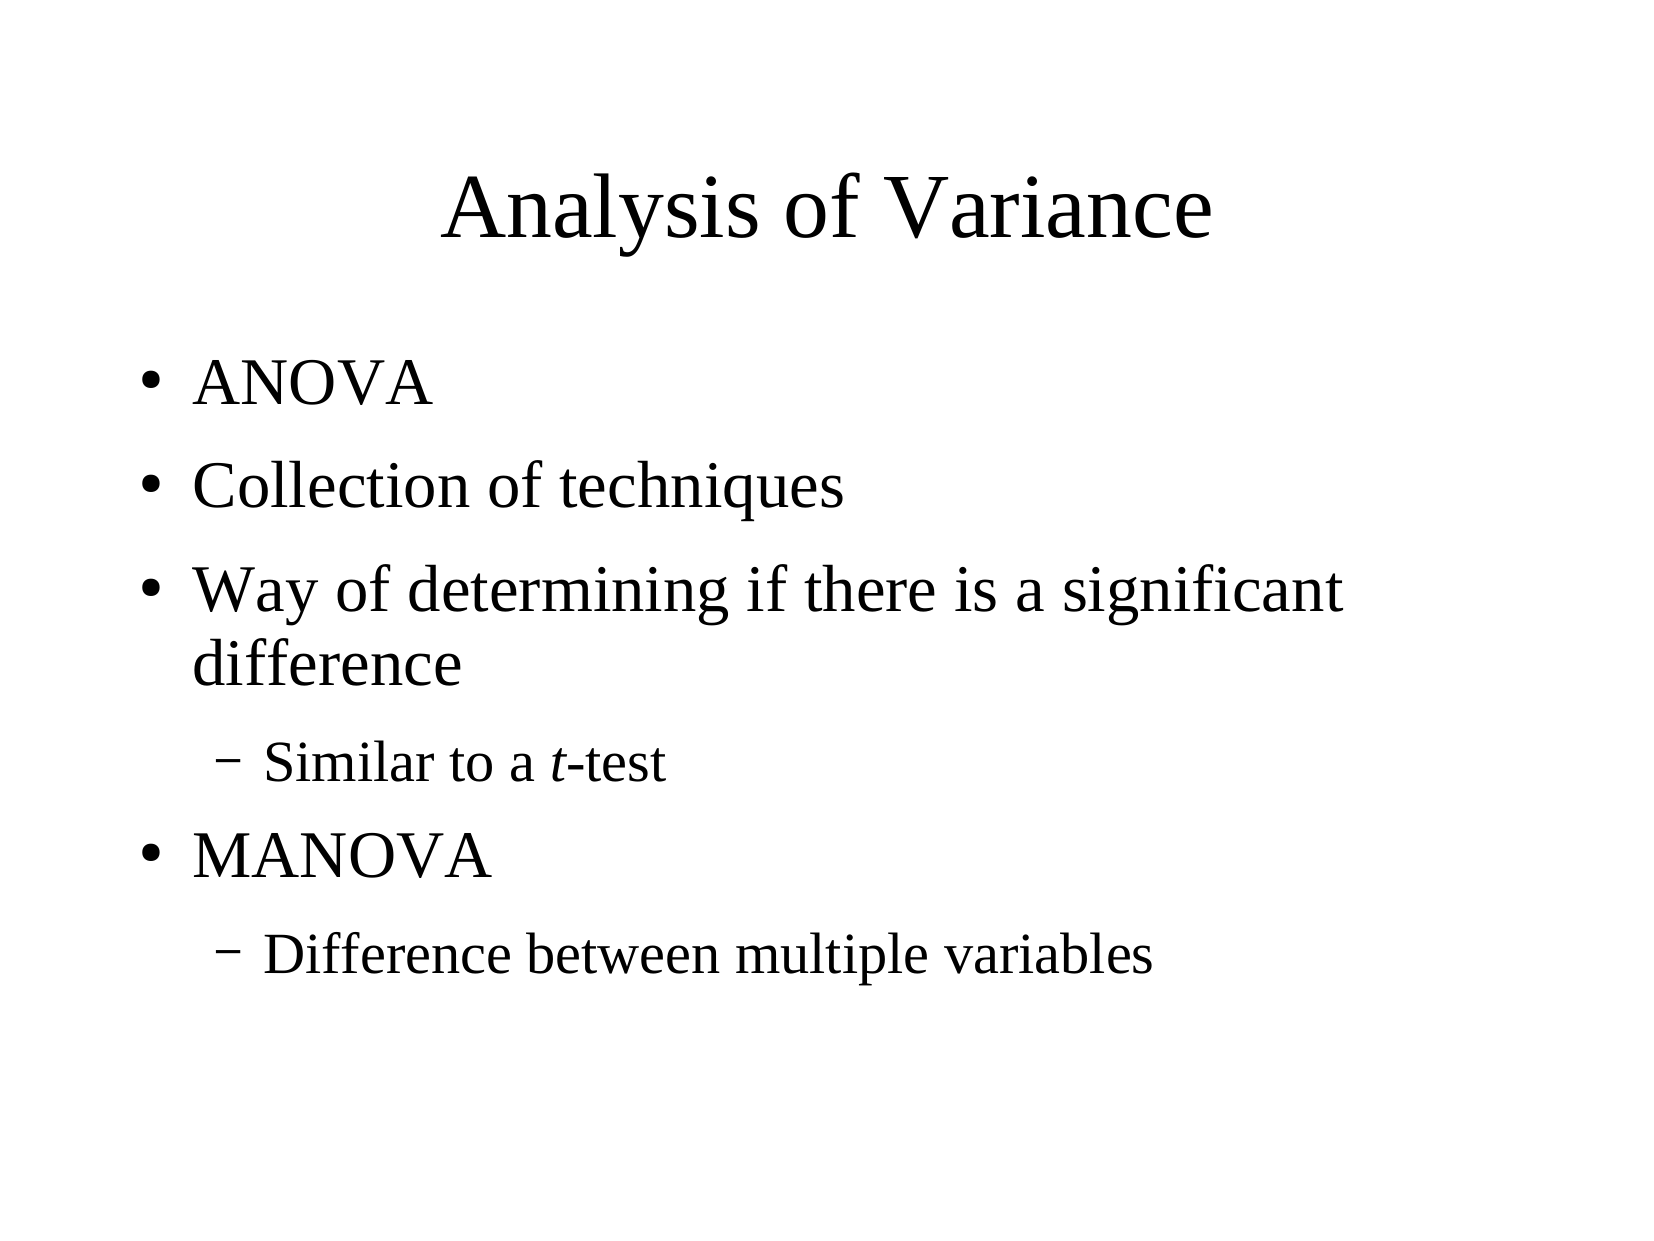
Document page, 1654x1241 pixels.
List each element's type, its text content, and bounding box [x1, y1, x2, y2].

list ANOVA Collection of techniques Way of determining if there is a significant difference Similar to a t-test MANOVA Difference between multiple variables [121, 344, 1534, 1127]
title Analysis of Variance [121, 102, 1534, 311]
